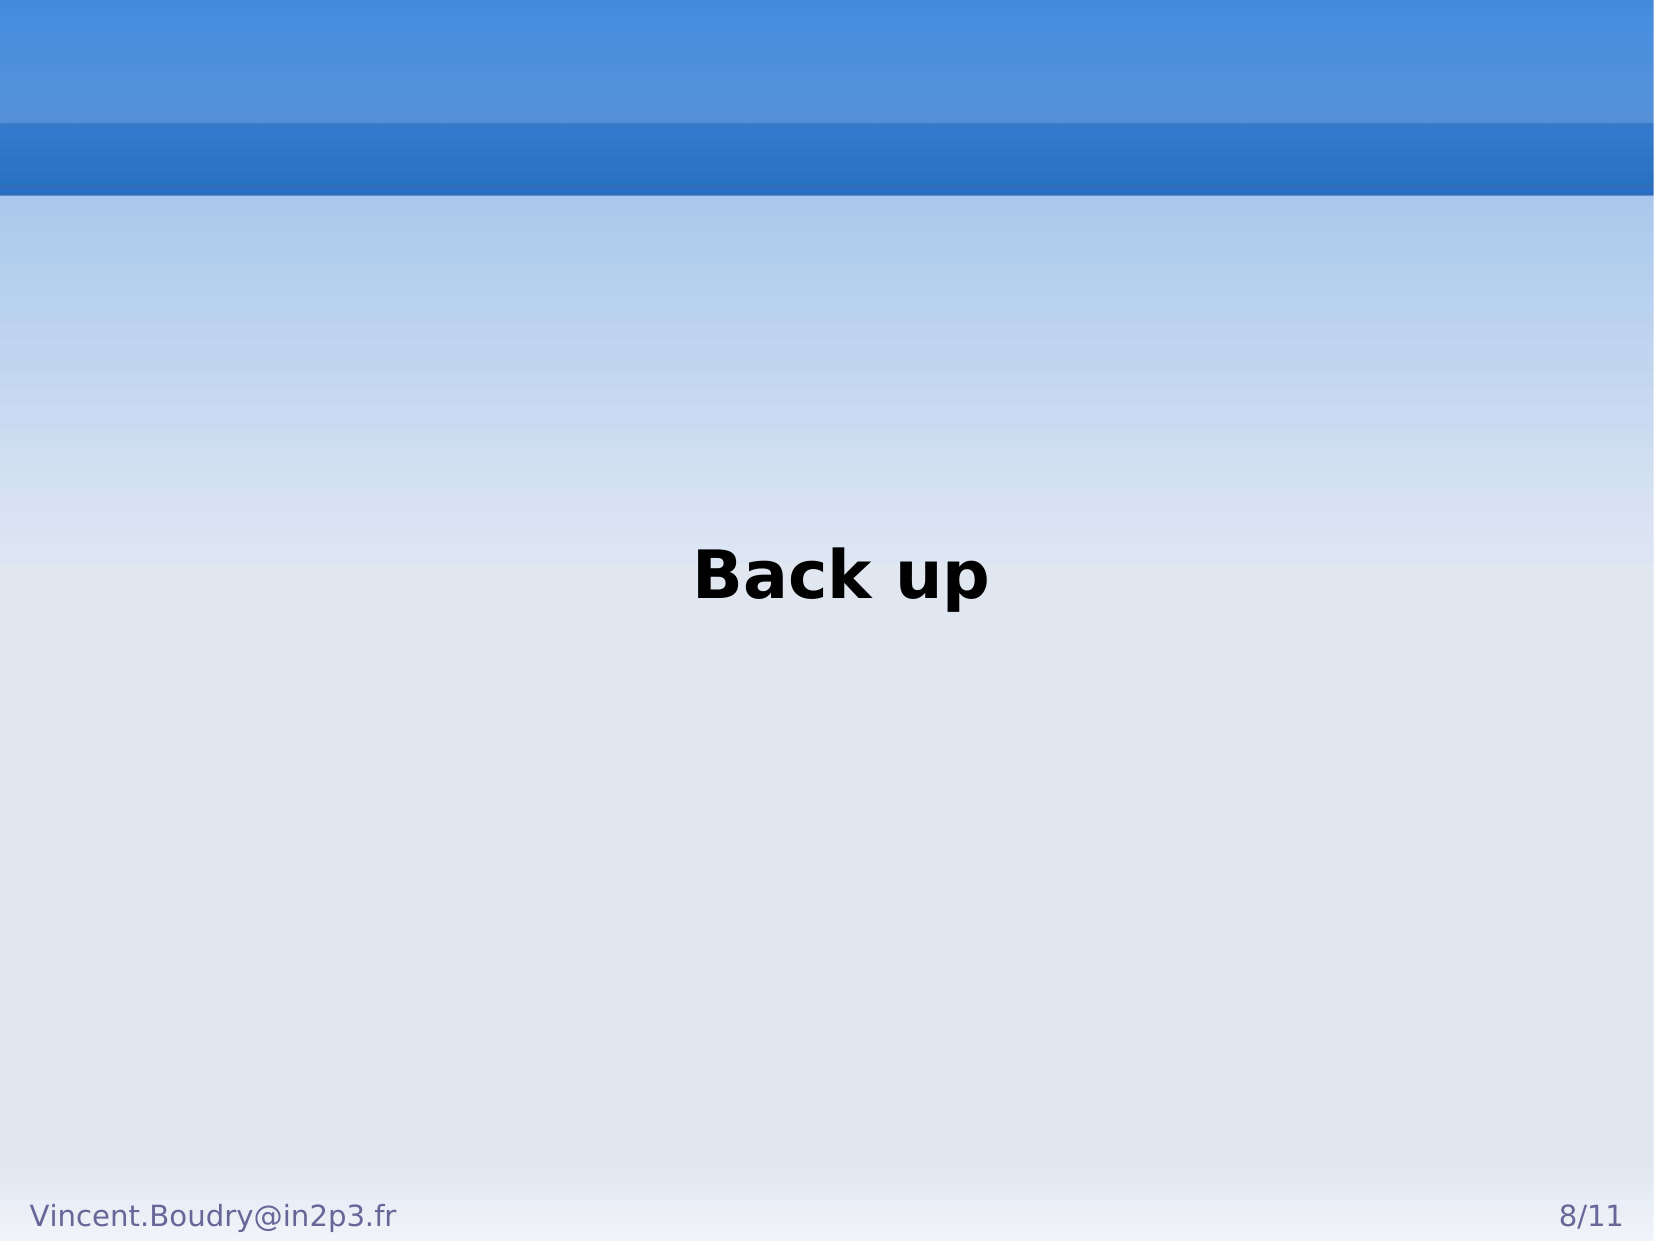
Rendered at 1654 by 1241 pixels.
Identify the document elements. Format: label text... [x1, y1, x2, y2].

picture [0, 0, 1654, 1241]
subtitle Back up [29, 0, 1654, 1152]
